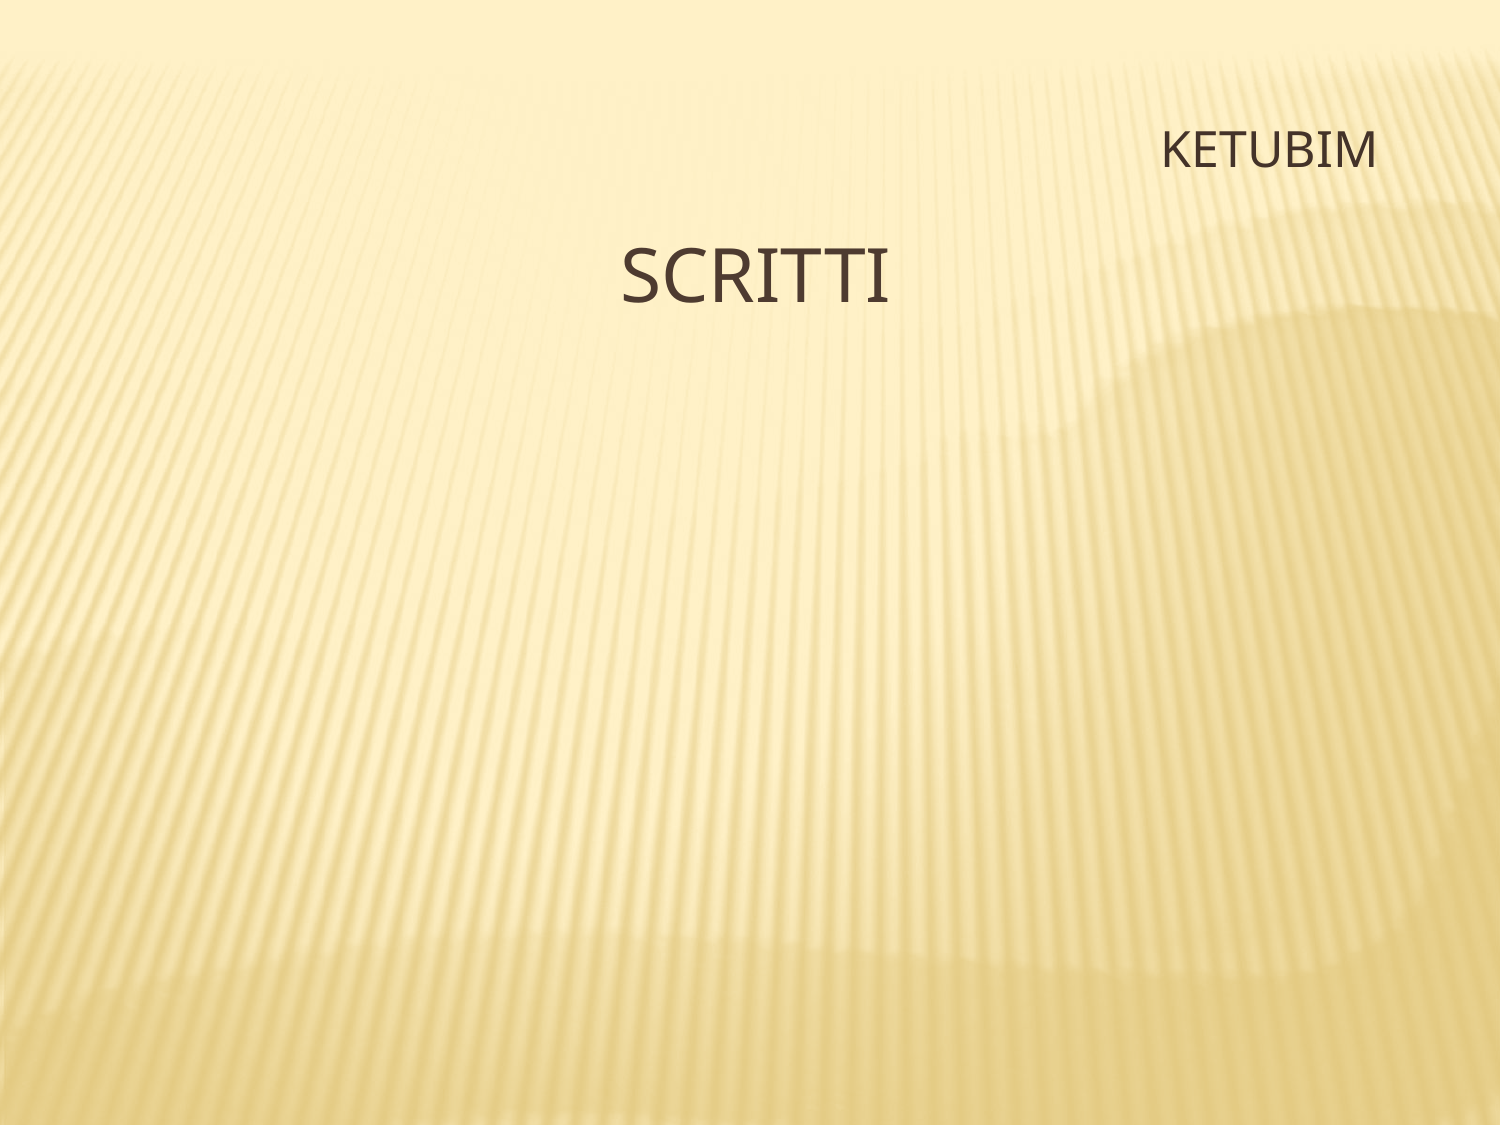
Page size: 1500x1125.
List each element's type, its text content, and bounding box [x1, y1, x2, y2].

title Scritti [466, 219, 1046, 421]
subtitle KETUBIM [986, 90, 1453, 185]
